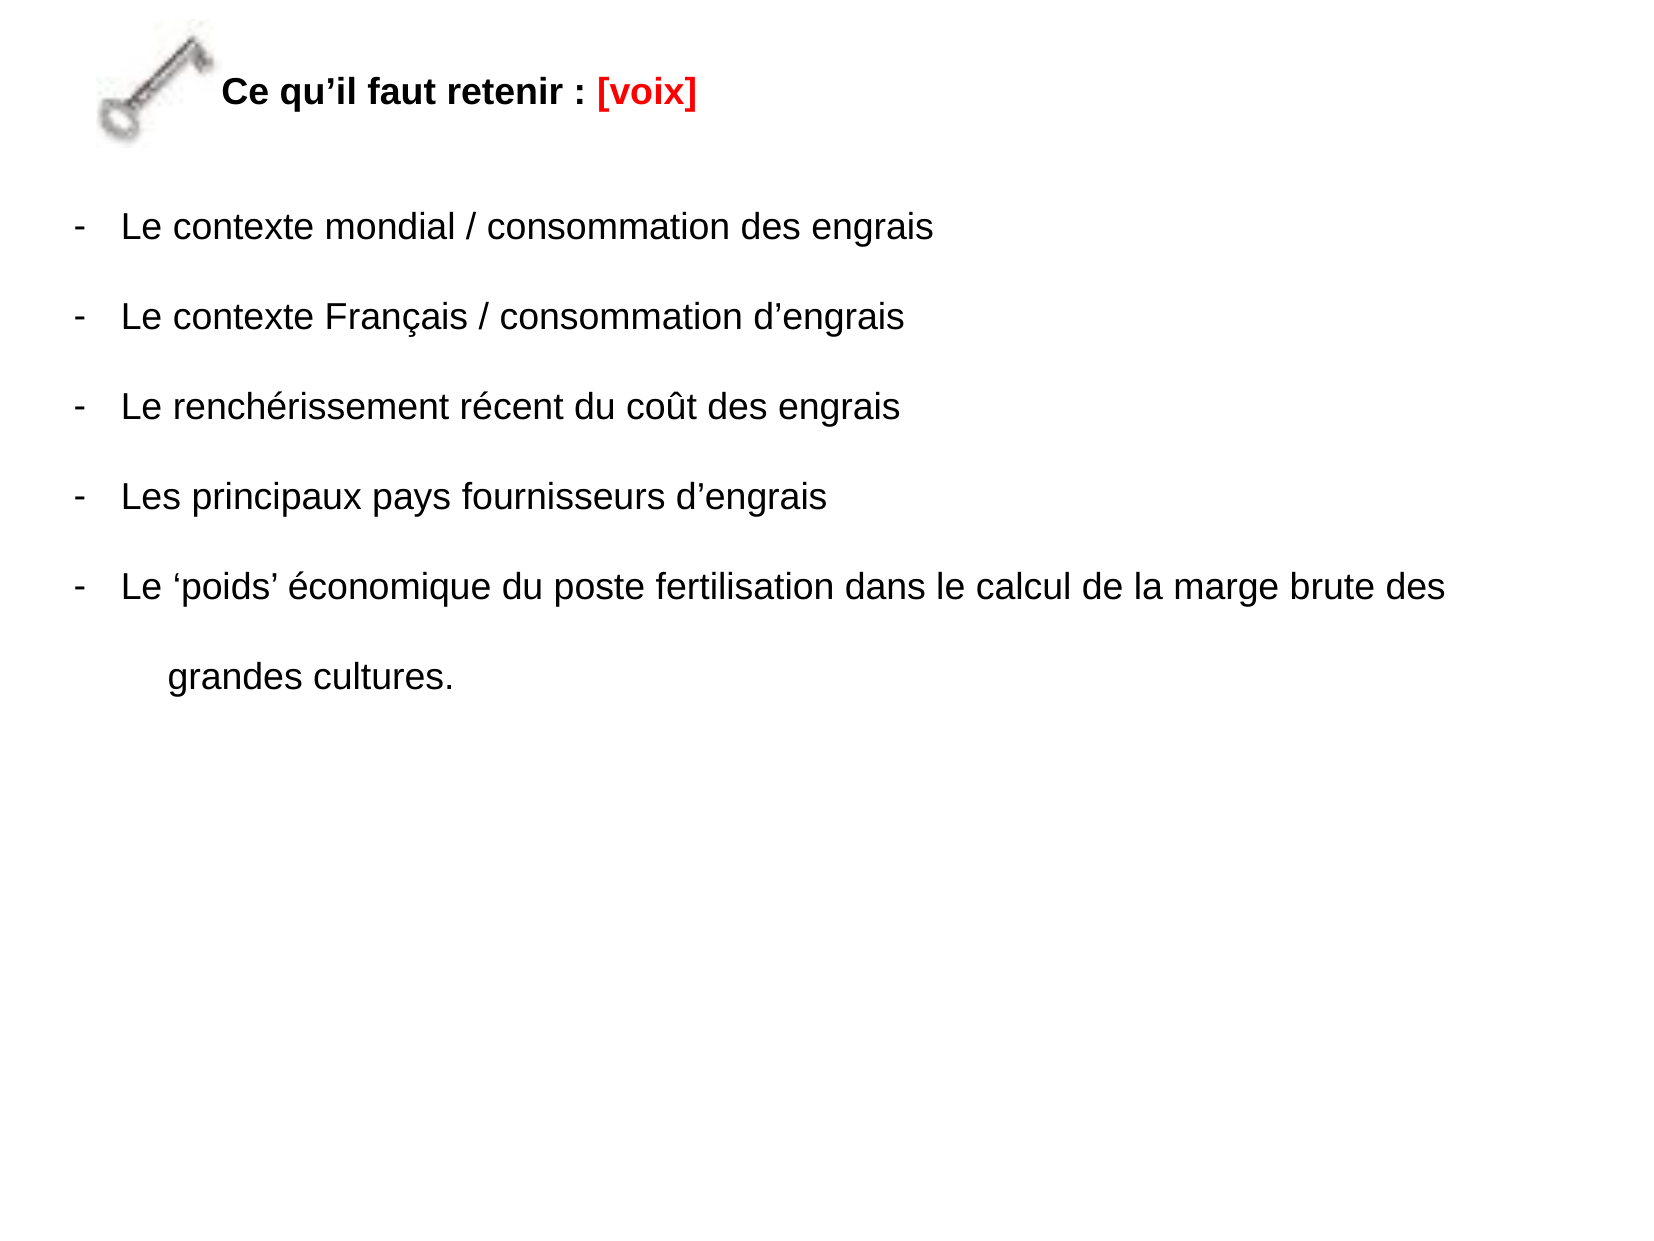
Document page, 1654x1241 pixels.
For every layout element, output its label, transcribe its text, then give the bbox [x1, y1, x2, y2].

text_box Ce qu’il faut retenir : [voix] Le contexte mondial / consommation des engrais Le contexte Français / consommation d’engrais Le renchérissement récent du coût des engrais Les principaux pays fournisseurs d’engrais Le ‘poids’ économique du poste fertilisation dans le calcul de la marge brute des grandes cultures. [58, 59, 1536, 890]
picture [96, 19, 222, 148]
